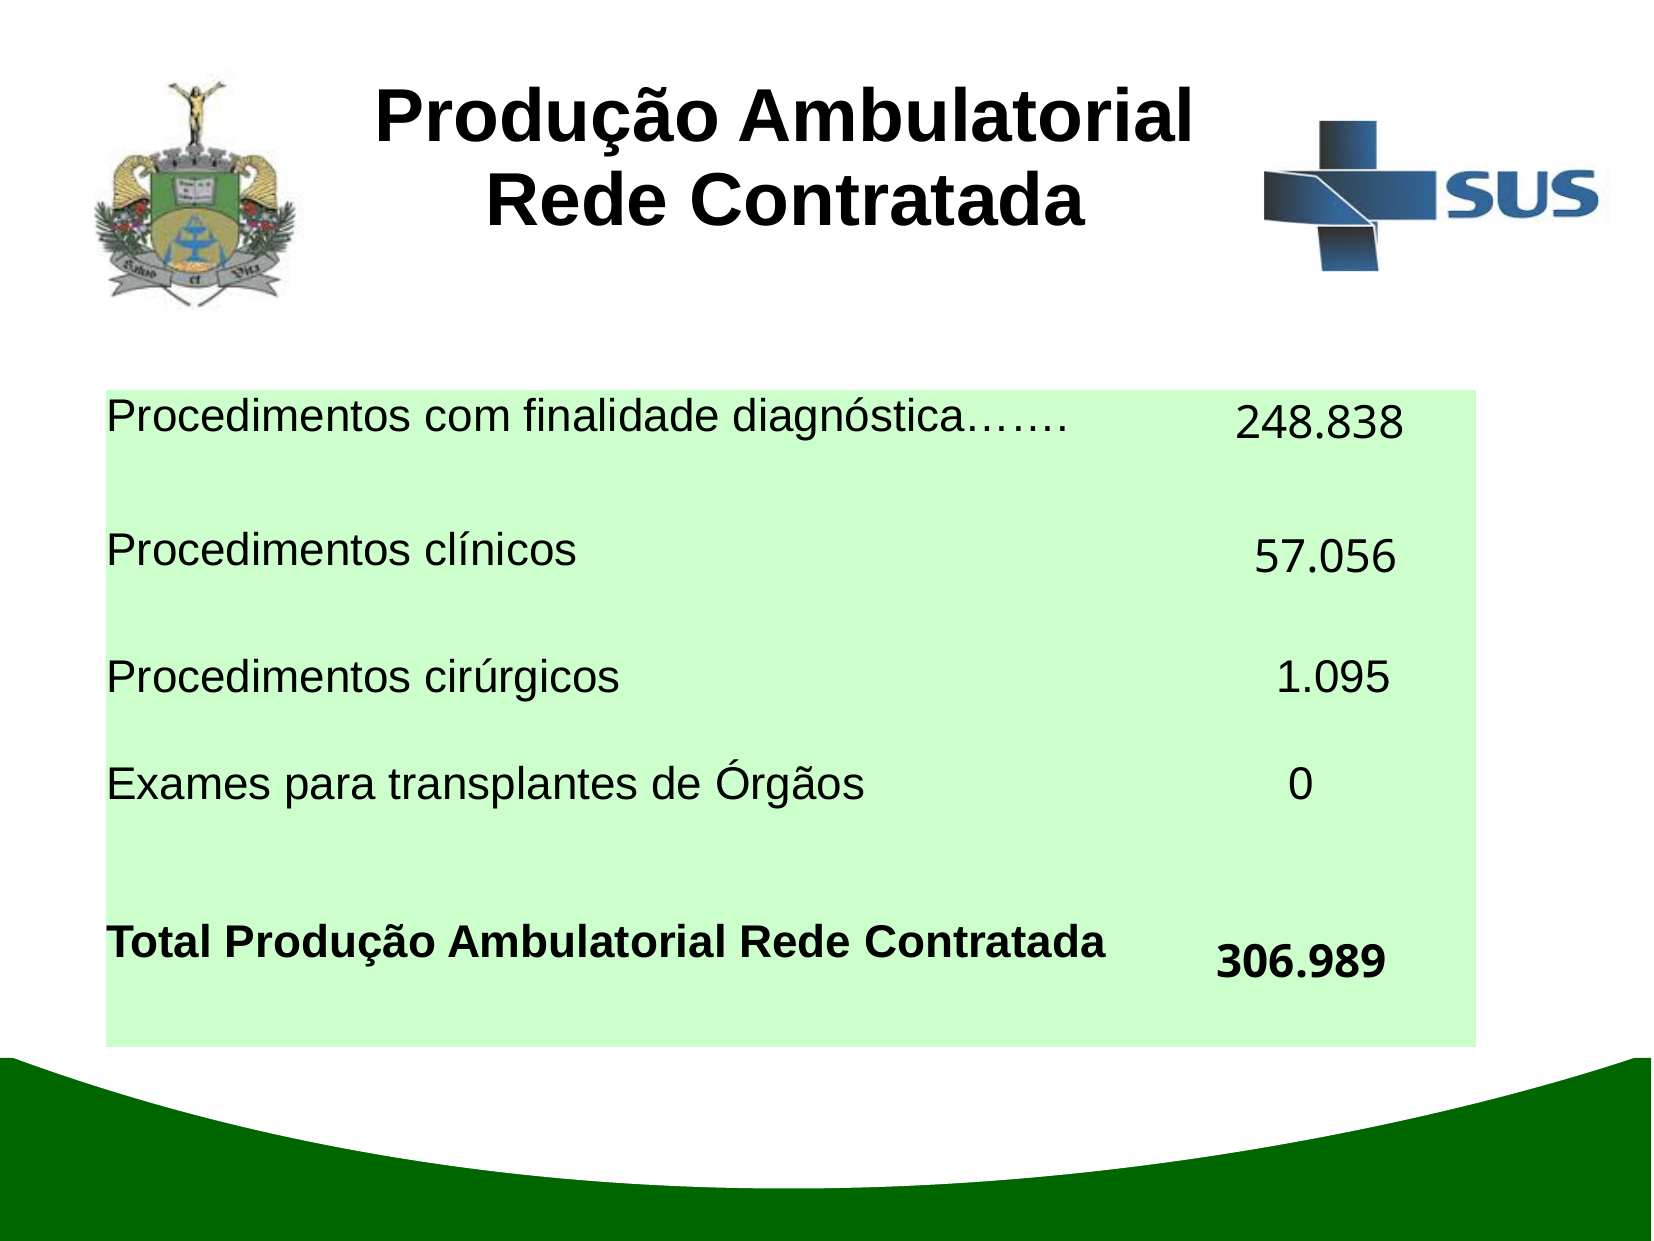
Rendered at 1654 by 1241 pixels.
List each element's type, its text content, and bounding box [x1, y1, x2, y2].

table_cell Procedimentos clínicos [106, 524, 1127, 651]
table_cell 1.095 [1127, 651, 1476, 758]
table_cell Procedimentos cirúrgicos [106, 651, 1127, 758]
table_header Procedimentos com finalidade diagnóstica……. [106, 390, 1127, 524]
picture [1264, 120, 1610, 272]
text_box [0, 1052, 1652, 1241]
table_header 248.838 [1127, 390, 1476, 524]
text_box Produção Ambulatorial Rede Contratada [307, 66, 1264, 308]
table_cell 0 [1127, 758, 1476, 865]
table_cell 306.989 [1127, 865, 1476, 1047]
table_cell Exames para transplantes de Órgãos [106, 758, 1127, 865]
picture [81, 70, 308, 328]
table_cell Total Produção Ambulatorial Rede Contratada [106, 865, 1127, 1047]
table_cell 57.056 [1127, 524, 1476, 651]
